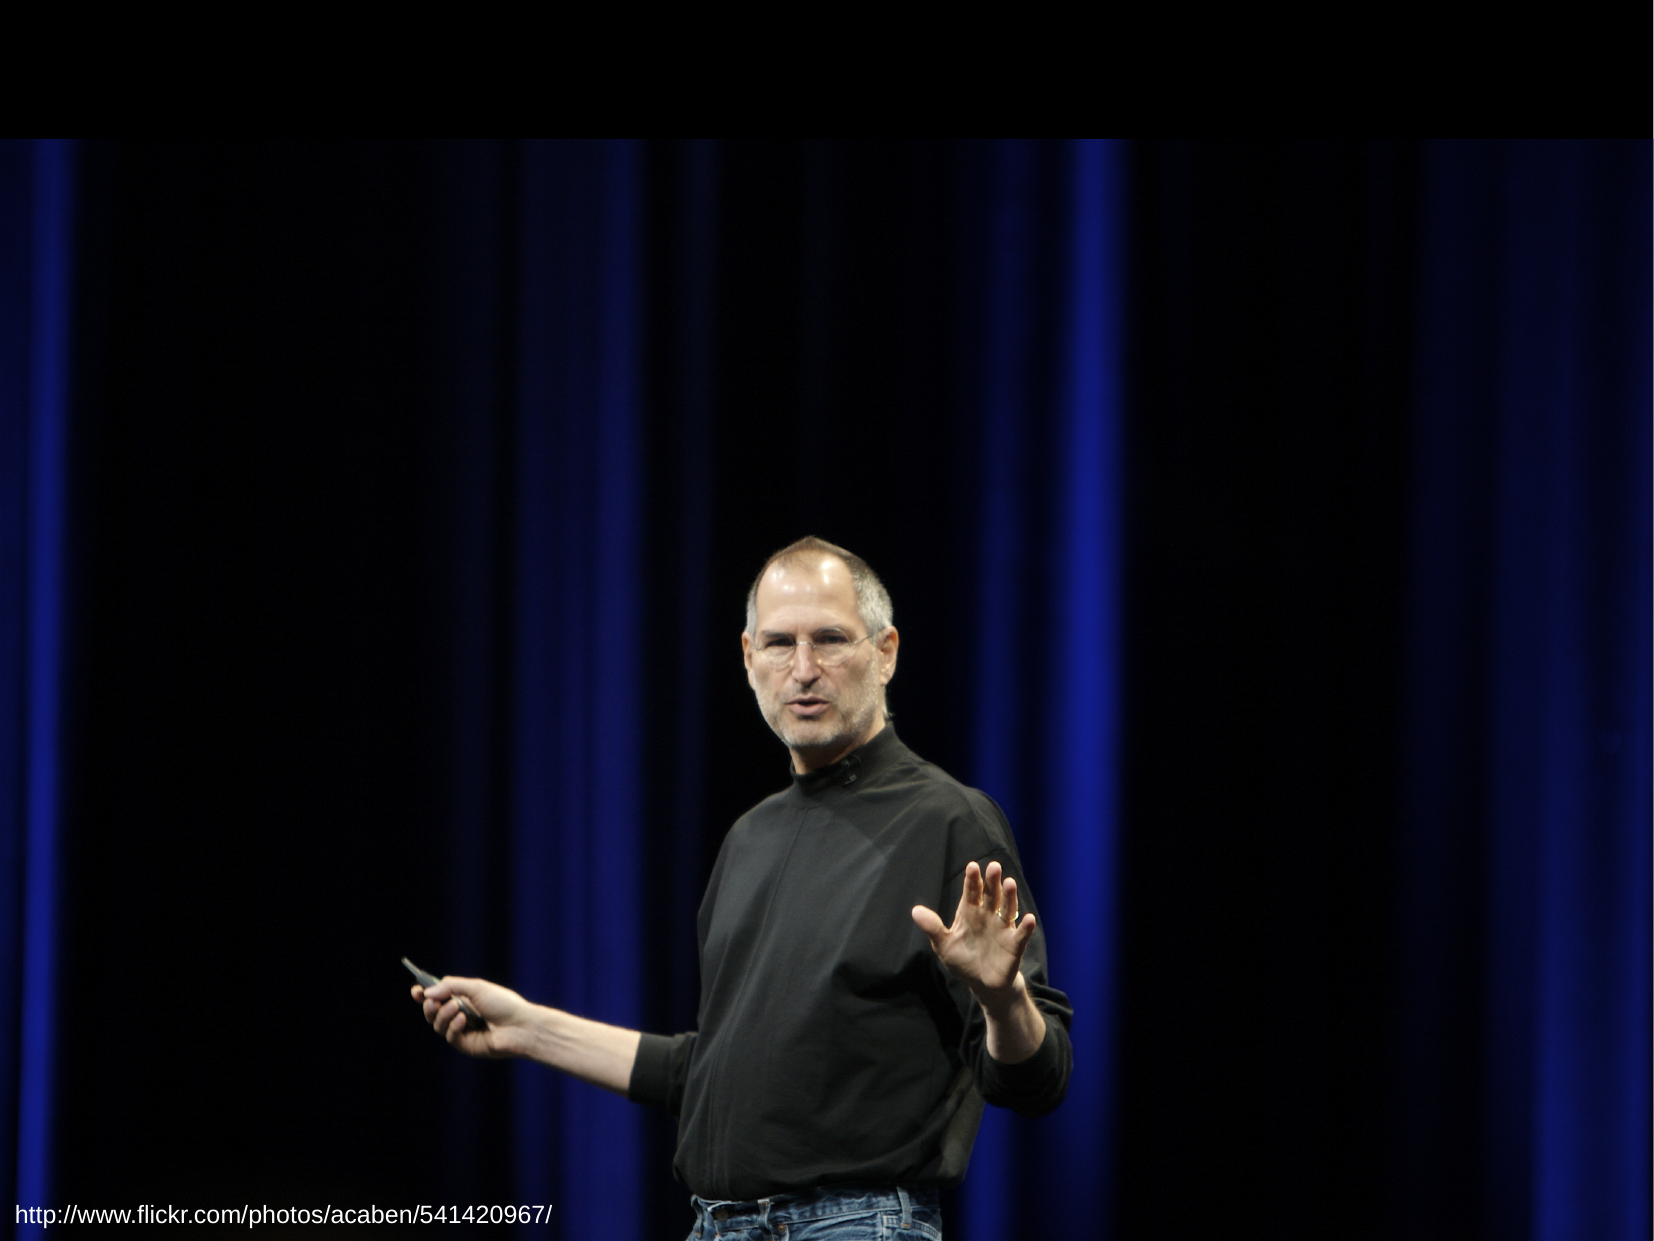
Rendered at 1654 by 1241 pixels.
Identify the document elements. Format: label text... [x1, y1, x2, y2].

text_box http://www.flickr.com/photos/acaben/541420967/ [0, 1192, 568, 1236]
picture [0, 139, 1654, 1241]
